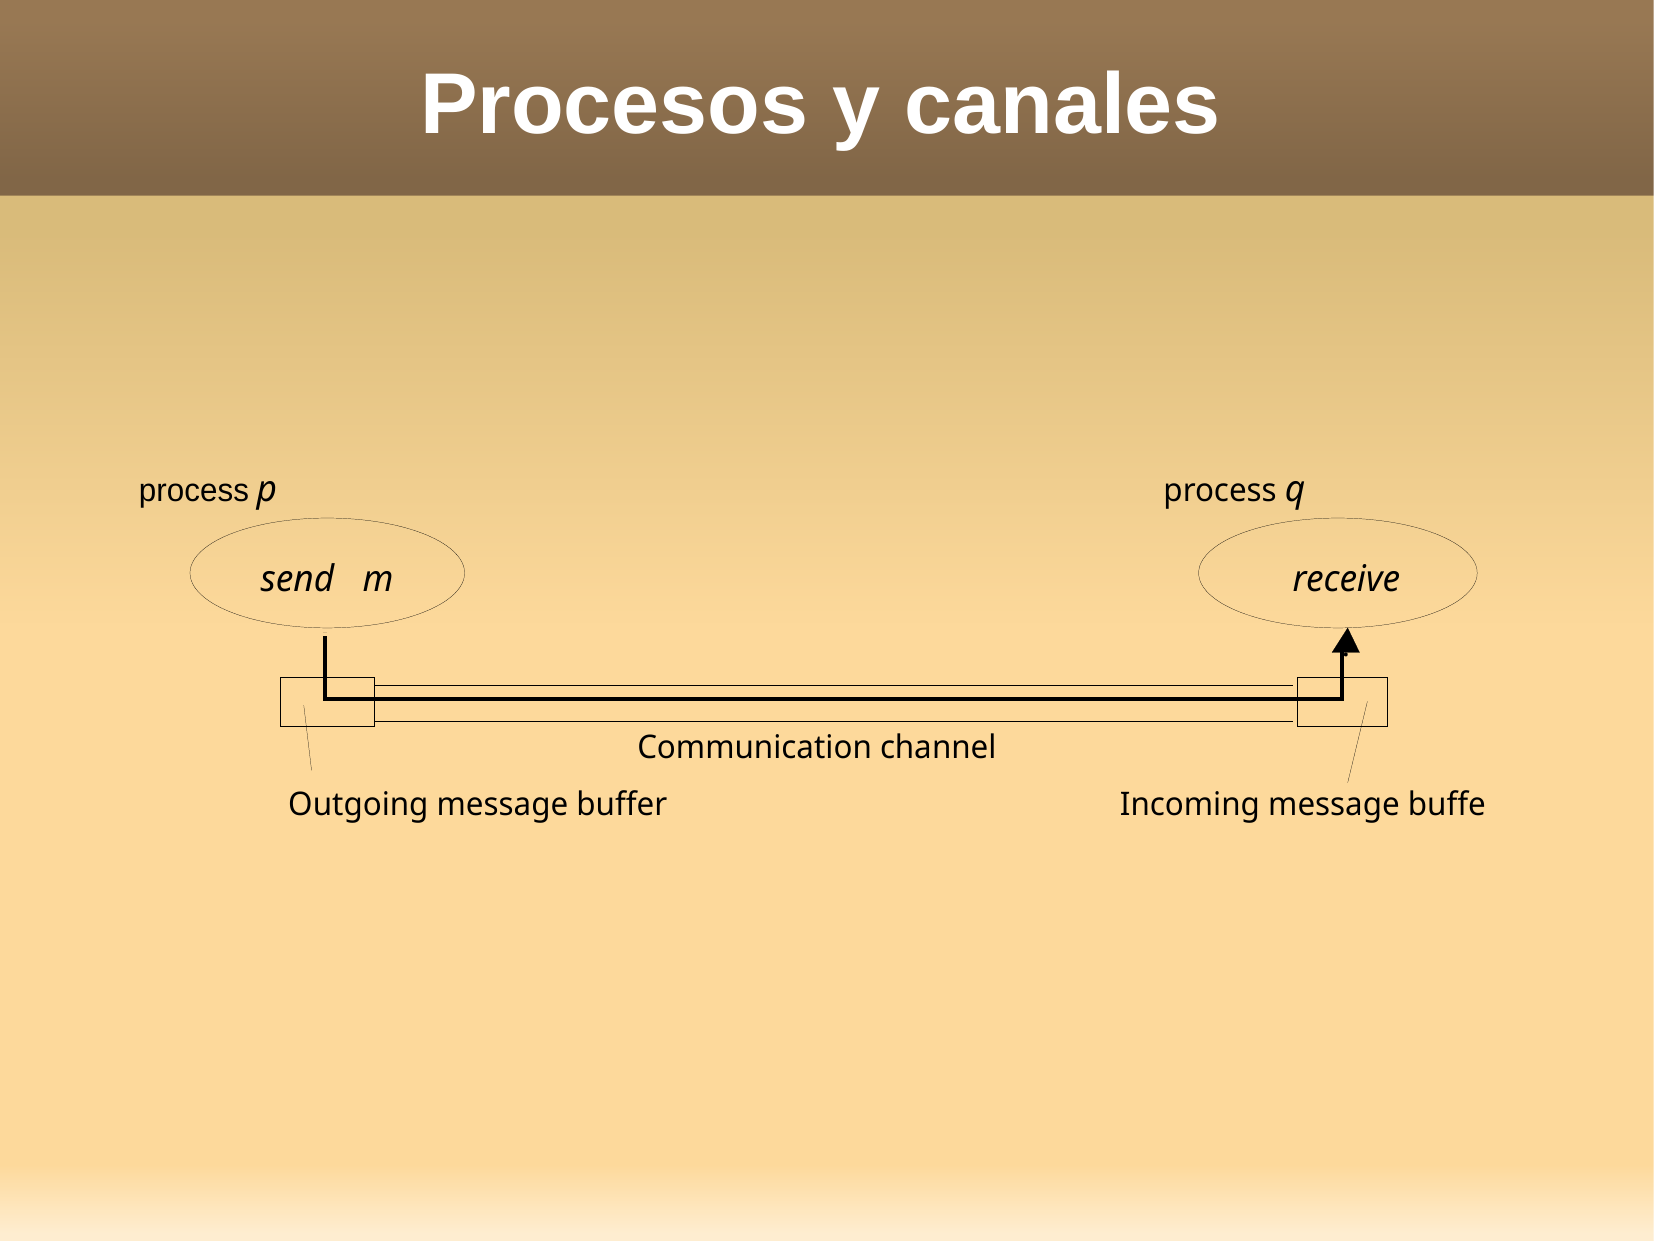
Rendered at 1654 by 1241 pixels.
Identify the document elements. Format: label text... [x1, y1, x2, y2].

picture [0, 0, 1654, 1241]
title Procesos y canales [76, 0, 1565, 208]
